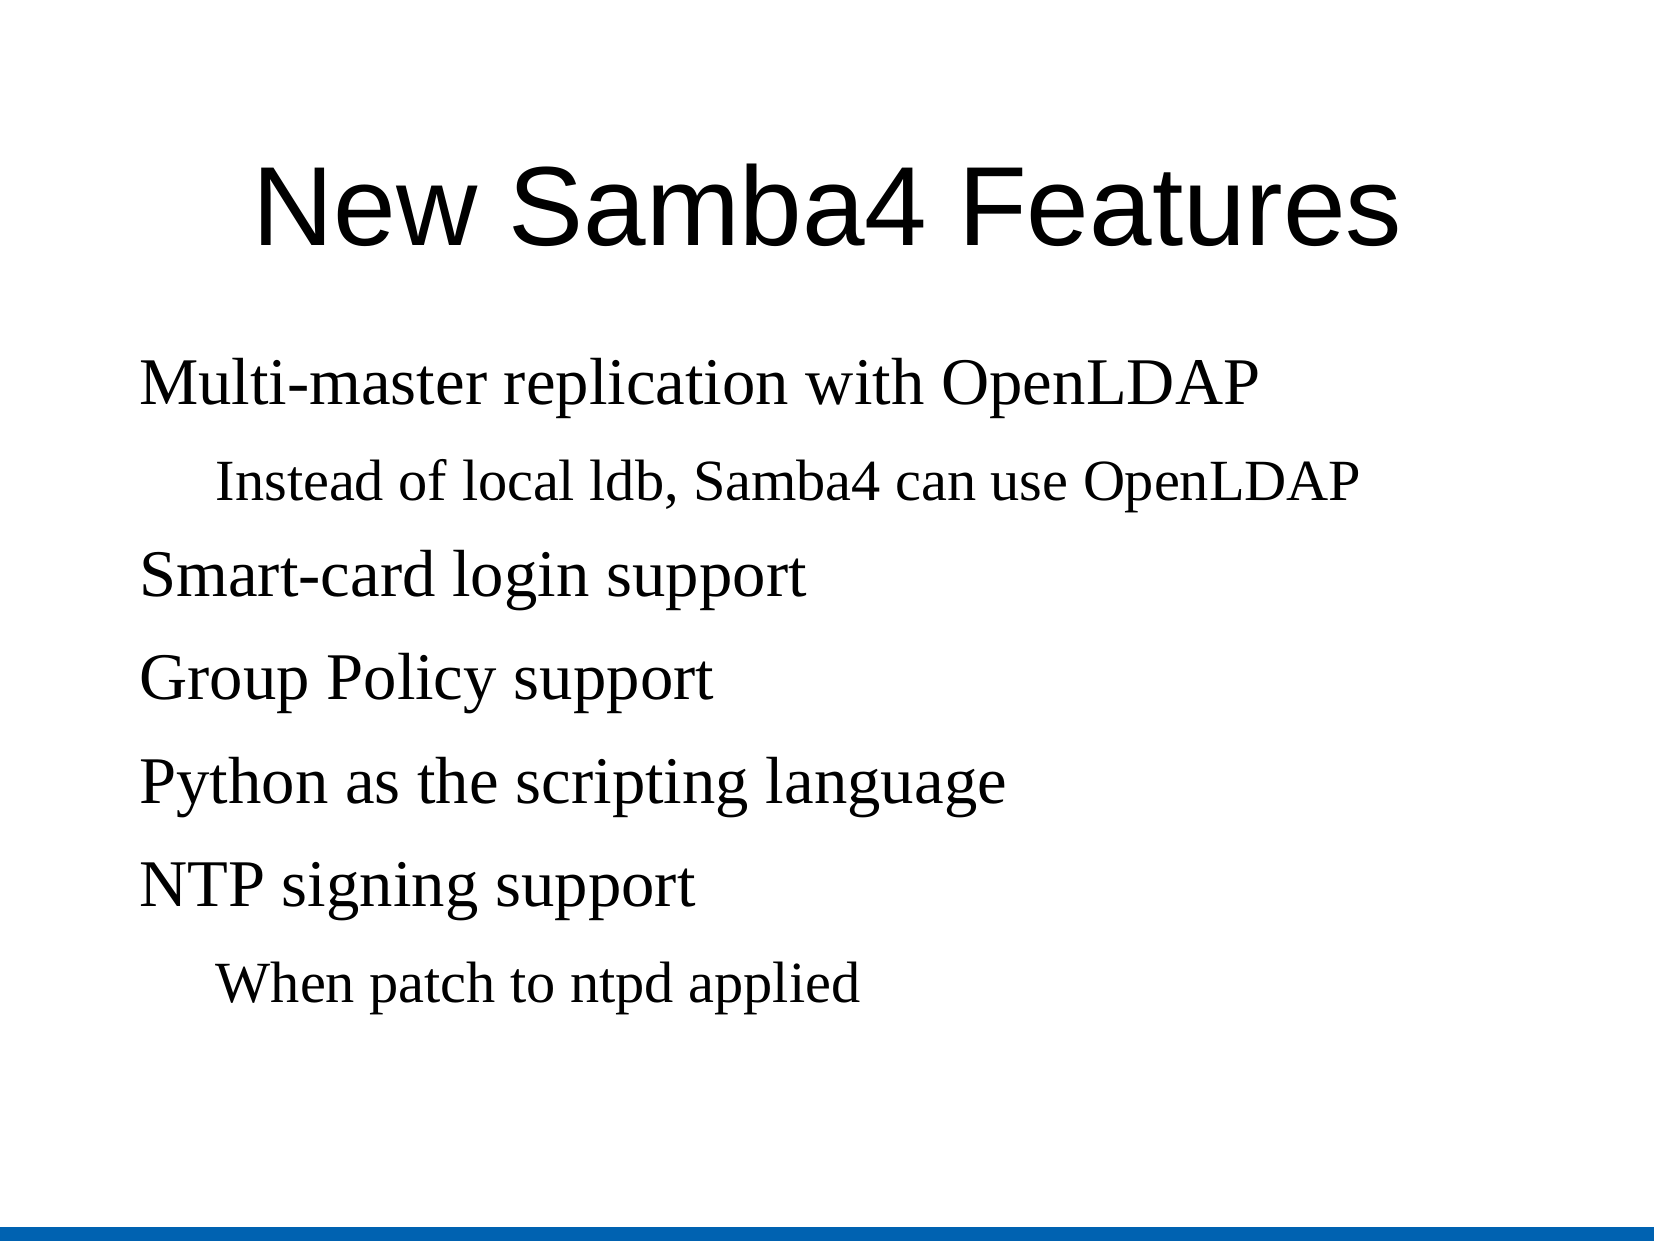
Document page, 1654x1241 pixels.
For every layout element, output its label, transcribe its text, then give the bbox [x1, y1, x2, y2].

title New Samba4 Features [121, 110, 1534, 303]
list Multi-master replication with OpenLDAP Instead of local ldb, Samba4 can use OpenLDAP Smart-card login support Group Policy support Python as the scripting language NTP signing support When patch to ntpd applied [121, 344, 1534, 1112]
